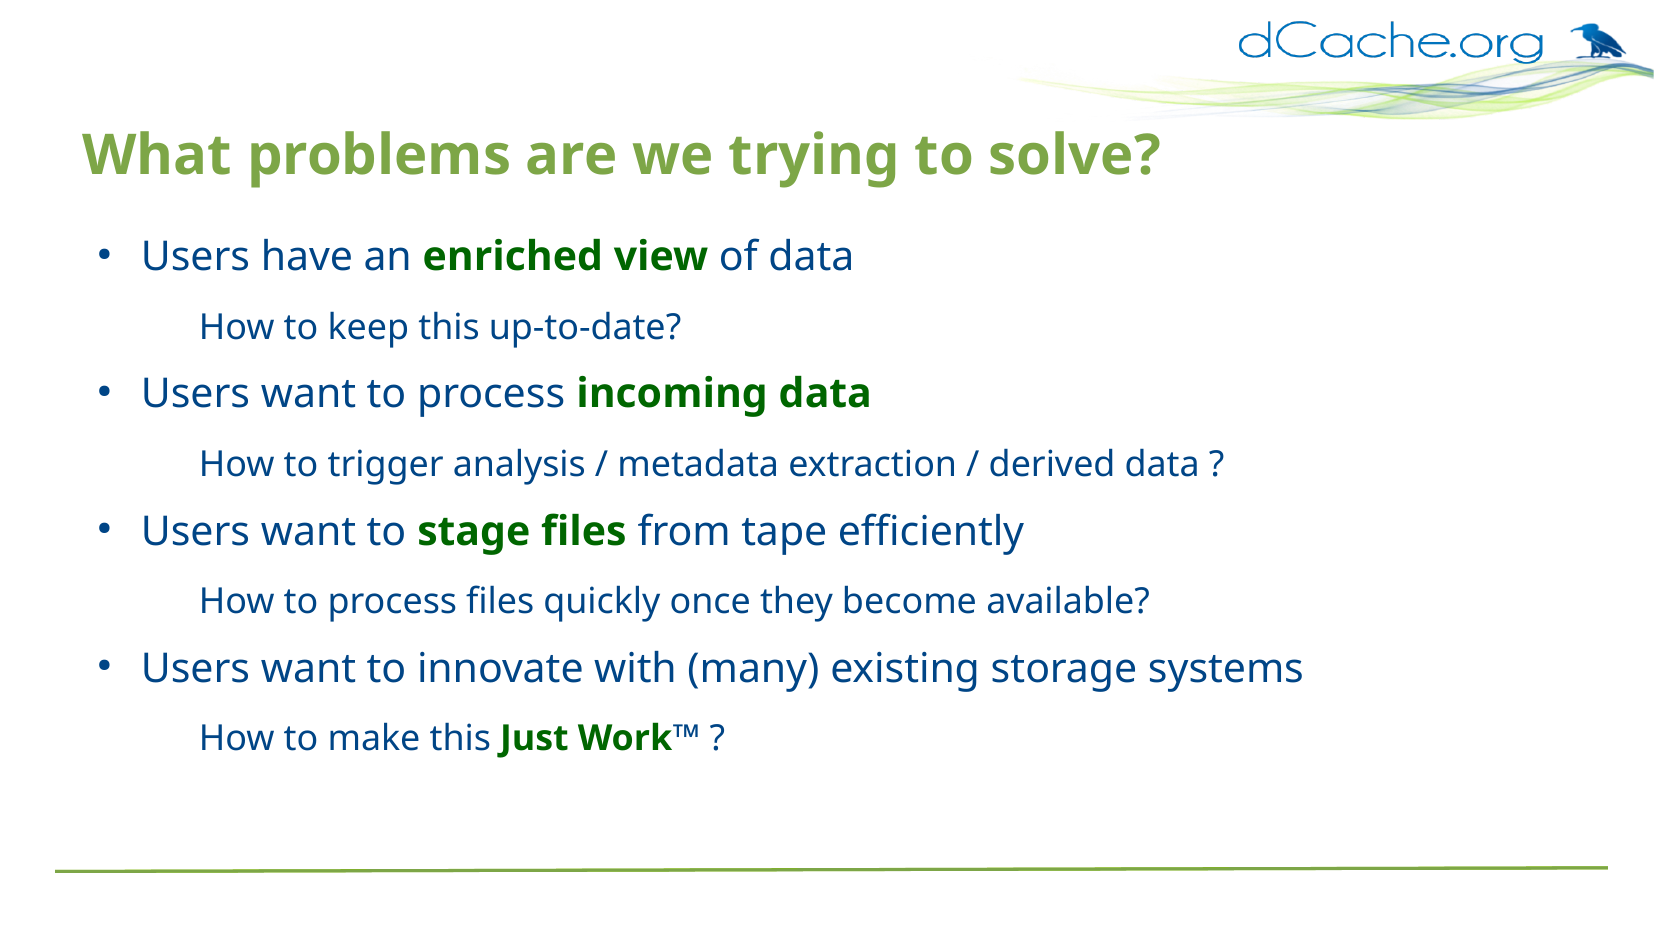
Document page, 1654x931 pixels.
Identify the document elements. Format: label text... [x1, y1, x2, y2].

title What problems are we trying to solve? [82, 116, 1605, 189]
picture [956, 12, 1654, 127]
list Users have an enriched view of data How to keep this up-to-date? Users want to process incoming data How to trigger analysis / metadata extraction / derived data ? Users want to stage files from tape efficiently How to process files quickly once they become available? Users want to innovate with (many) existing storage systems How to make this Just Work™ ? [82, 227, 1571, 767]
